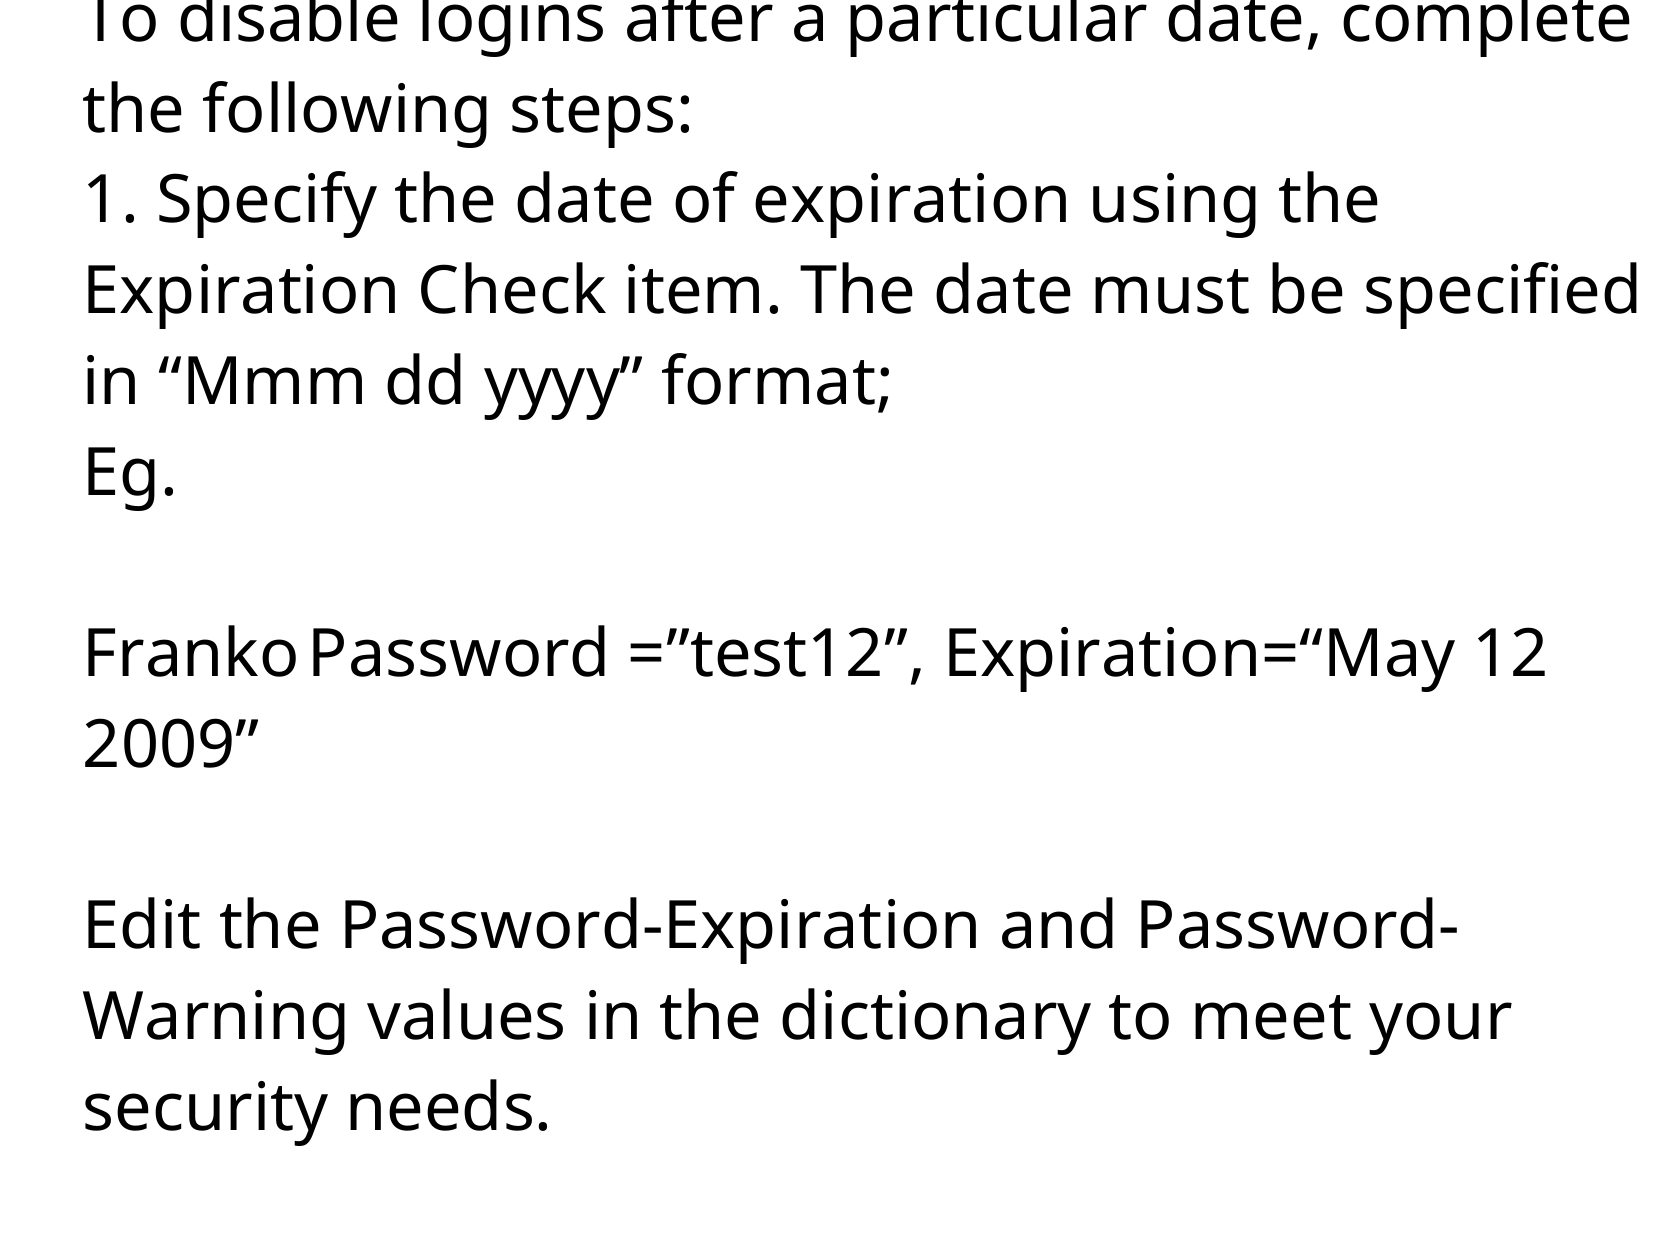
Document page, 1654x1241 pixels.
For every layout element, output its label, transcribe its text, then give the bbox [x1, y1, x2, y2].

subtitle * Password Expiration Date To disable logins after a particular date, complete the following steps: 1. Specify the date of expiration using the Expiration Check item. The date must be specified in “Mmm dd yyyy” format; Eg. Franko Password =”test12”, Expiration=“May 12 2009” Edit the Password-Expiration and Password-Warning values in the dictionary to meet your security needs. VALUE Server-Config Password-Expiration 30 VALUE Server-Config Password-Warning 5 [82, 0, 1654, 1211]
